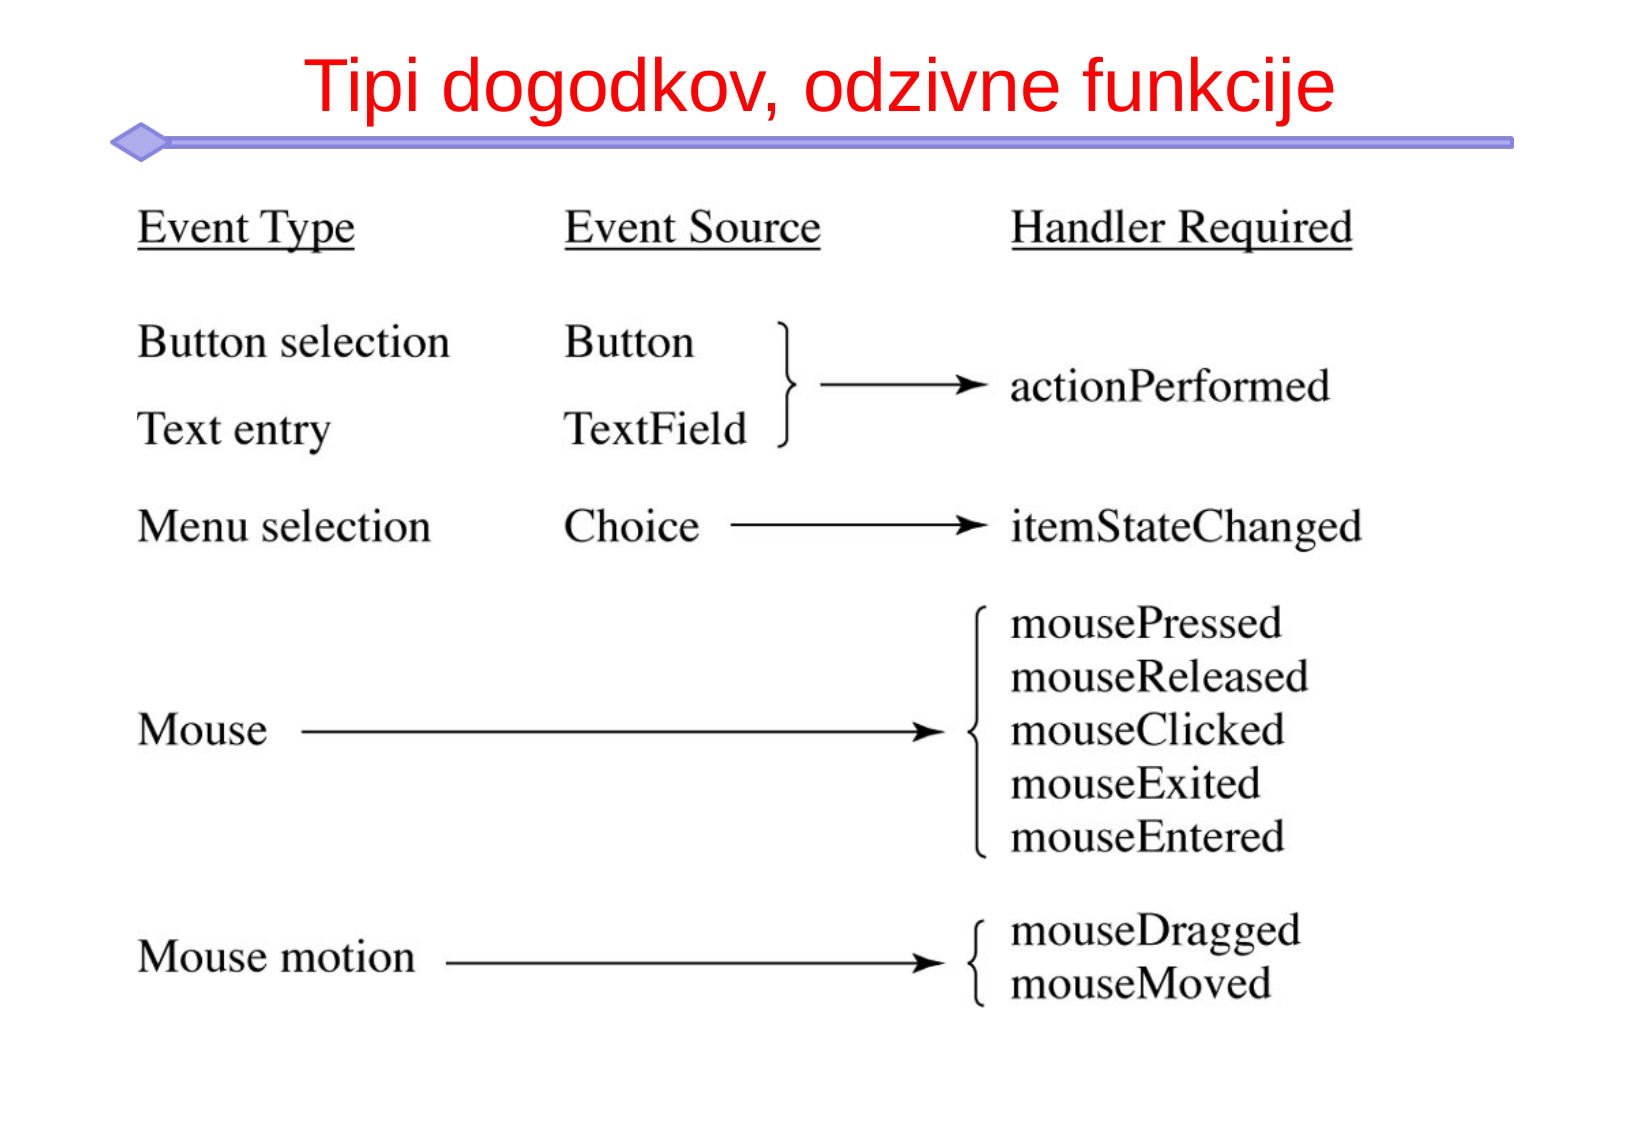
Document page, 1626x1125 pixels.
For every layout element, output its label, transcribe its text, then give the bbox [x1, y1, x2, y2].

picture [137, 199, 1363, 1009]
title Tipi dogodkov, odzivne funkcije [125, 24, 1516, 138]
picture [109, 121, 1515, 163]
